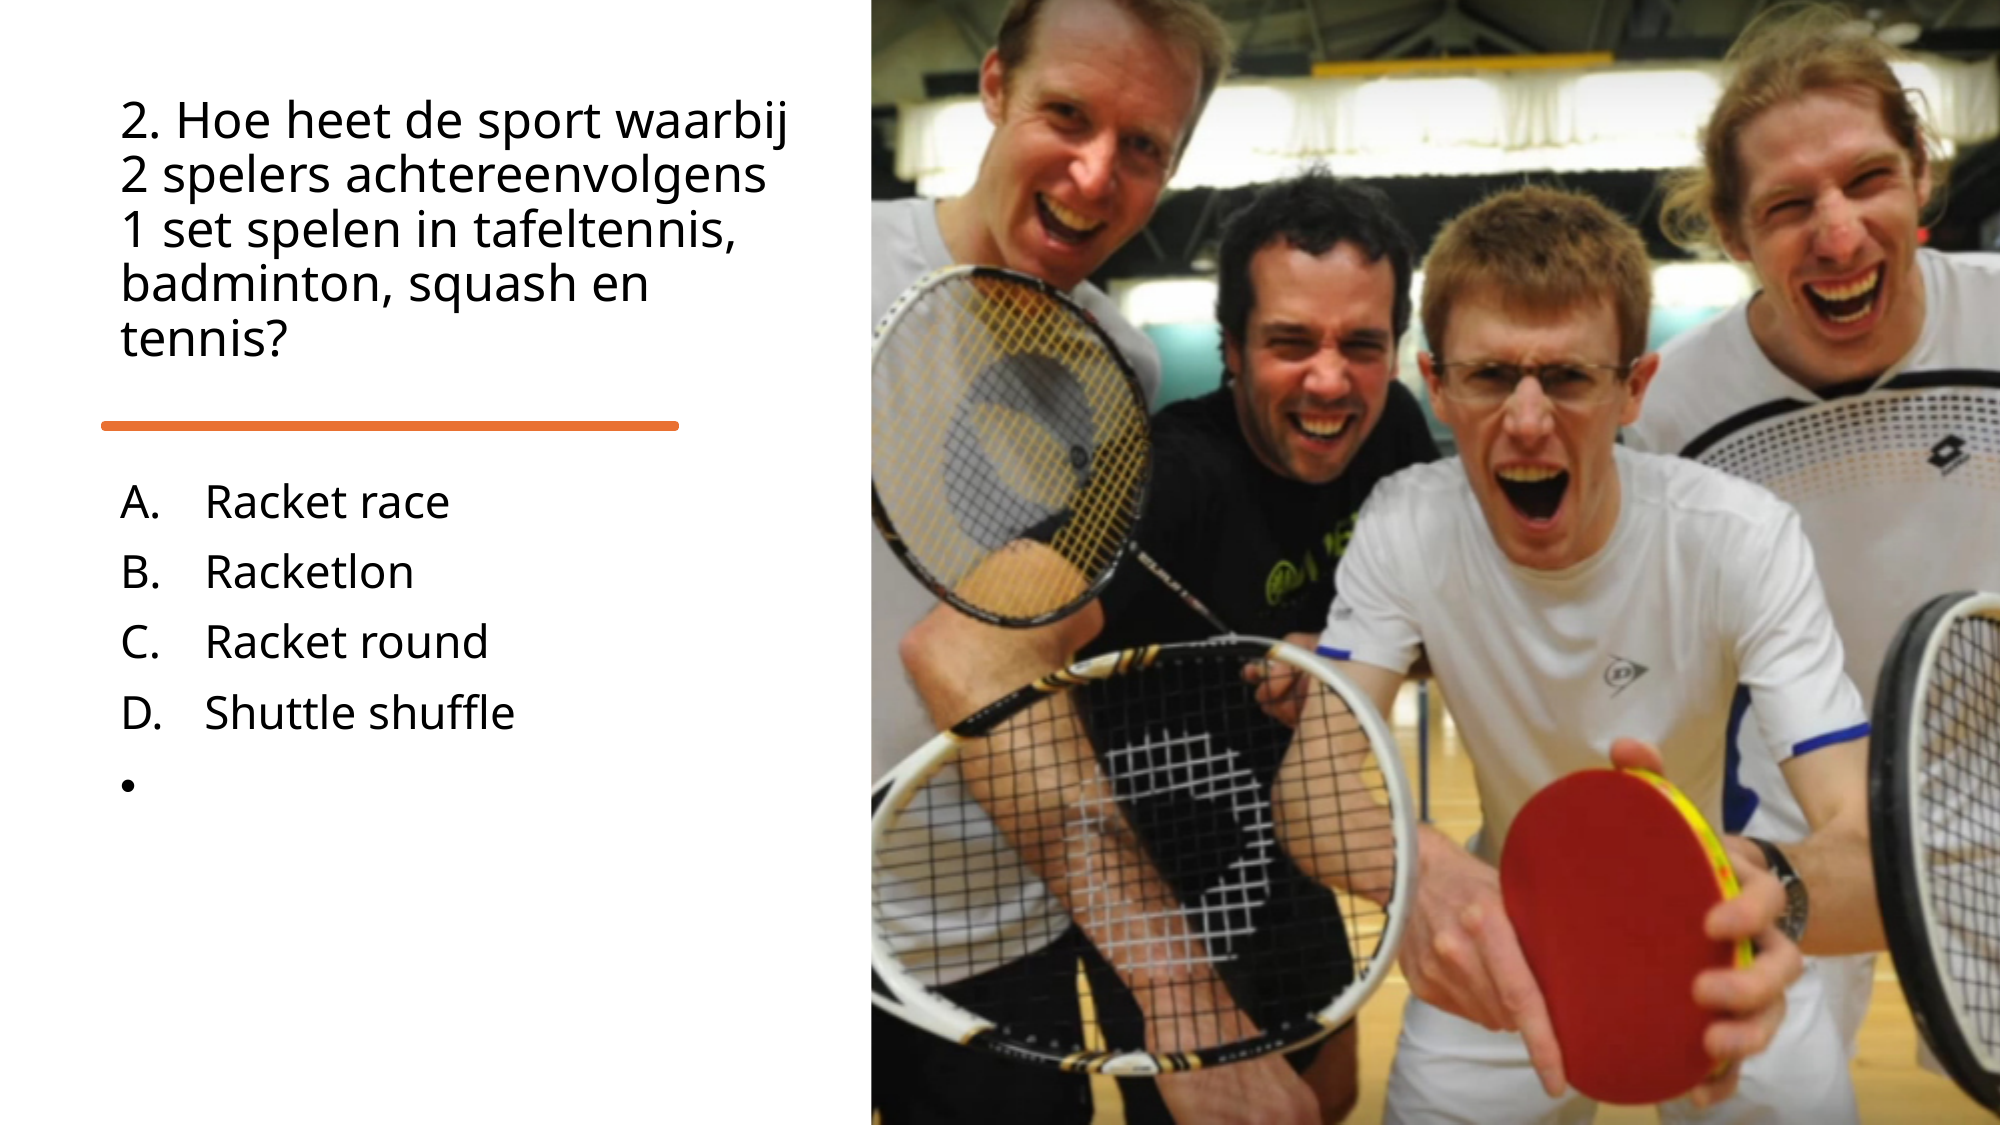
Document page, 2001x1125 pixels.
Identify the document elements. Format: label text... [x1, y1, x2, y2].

picture [871, 0, 2000, 1125]
title 2. Hoe heet de sport waarbij 2 spelers achtereenvolgens 1 set spelen in tafeltennis, badminton, squash en tennis? [105, 53, 822, 375]
list Racket race Racketlon Racket round Shuttle shuffle [105, 471, 802, 1016]
text_box [0, 0, 871, 1125]
